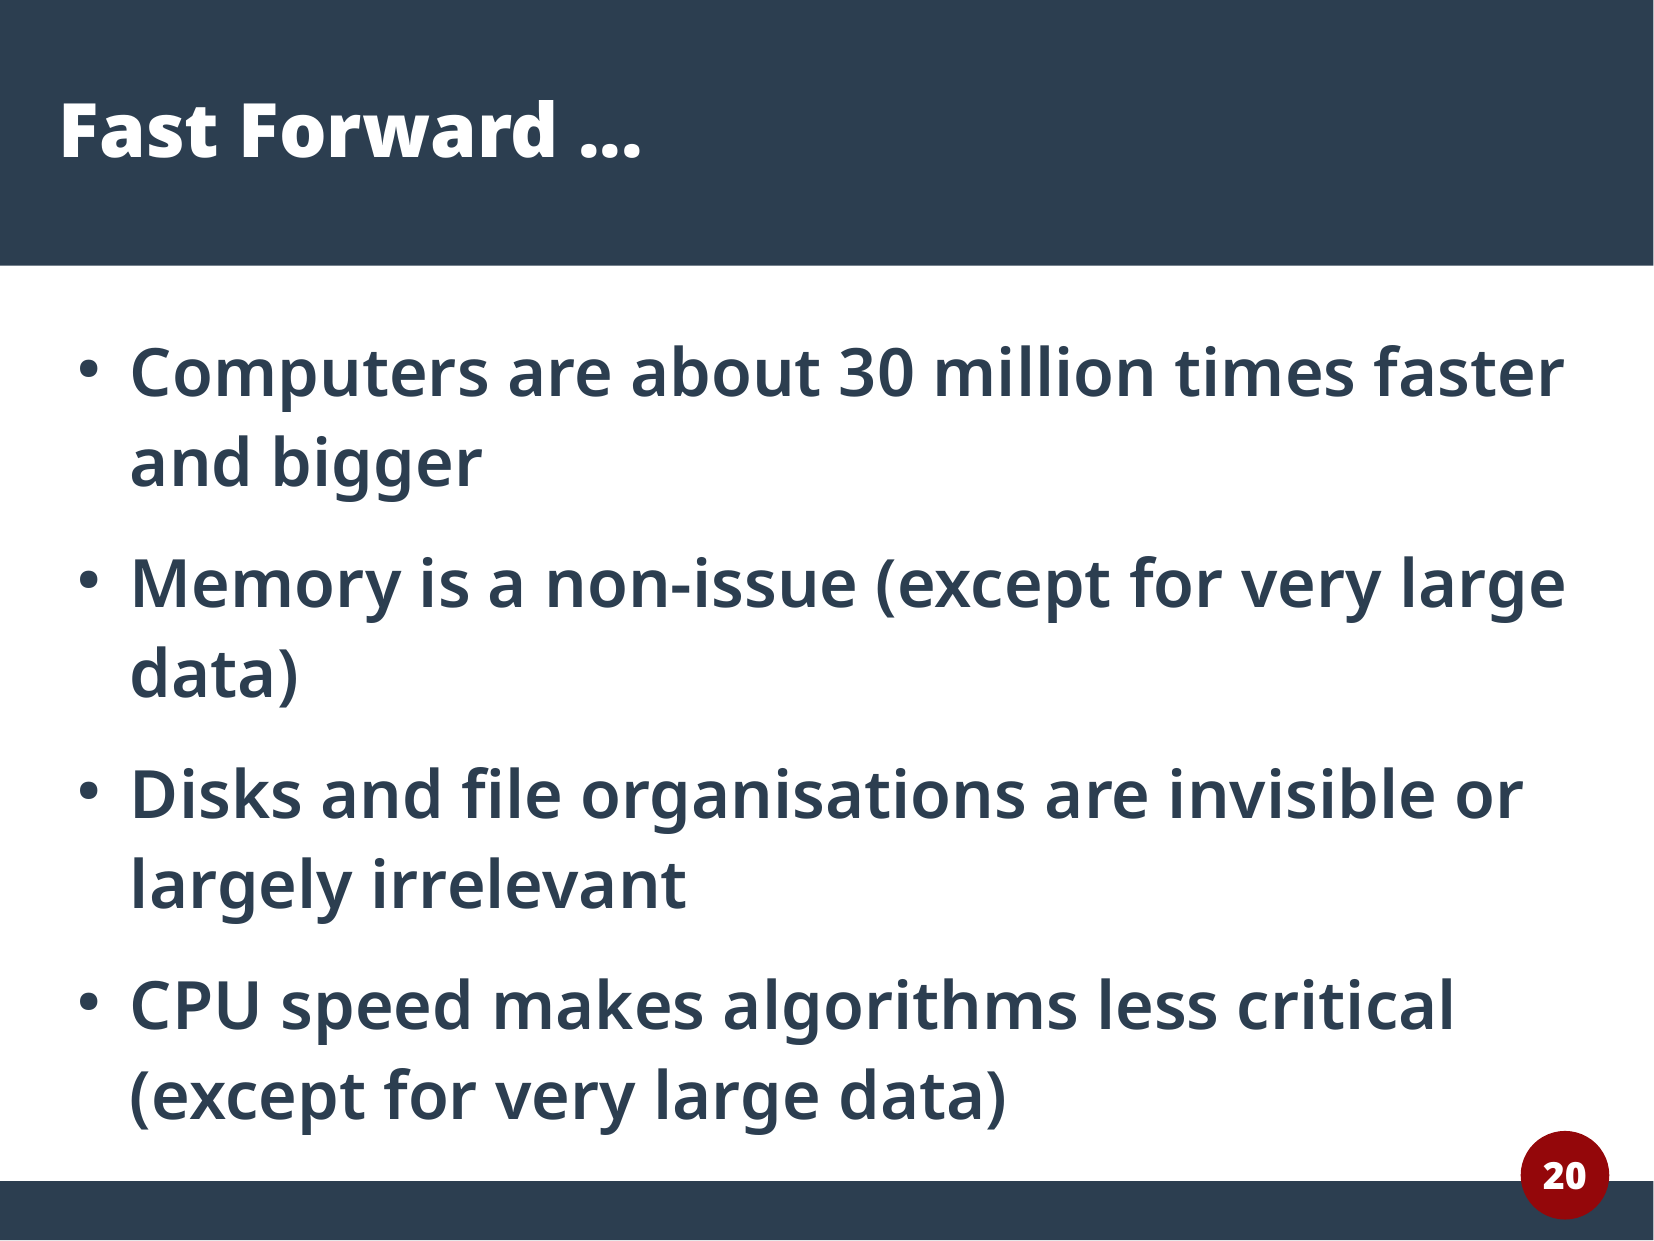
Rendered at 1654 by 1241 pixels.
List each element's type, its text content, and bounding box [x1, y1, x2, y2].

list Computers are about 30 million times faster and bigger Memory is a non-issue (except for very large data) Disks and file organisations are invisible or largely irrelevant CPU speed makes algorithms less critical (except for very large data) [59, 324, 1595, 1152]
title Fast Forward ... [59, 49, 1595, 207]
